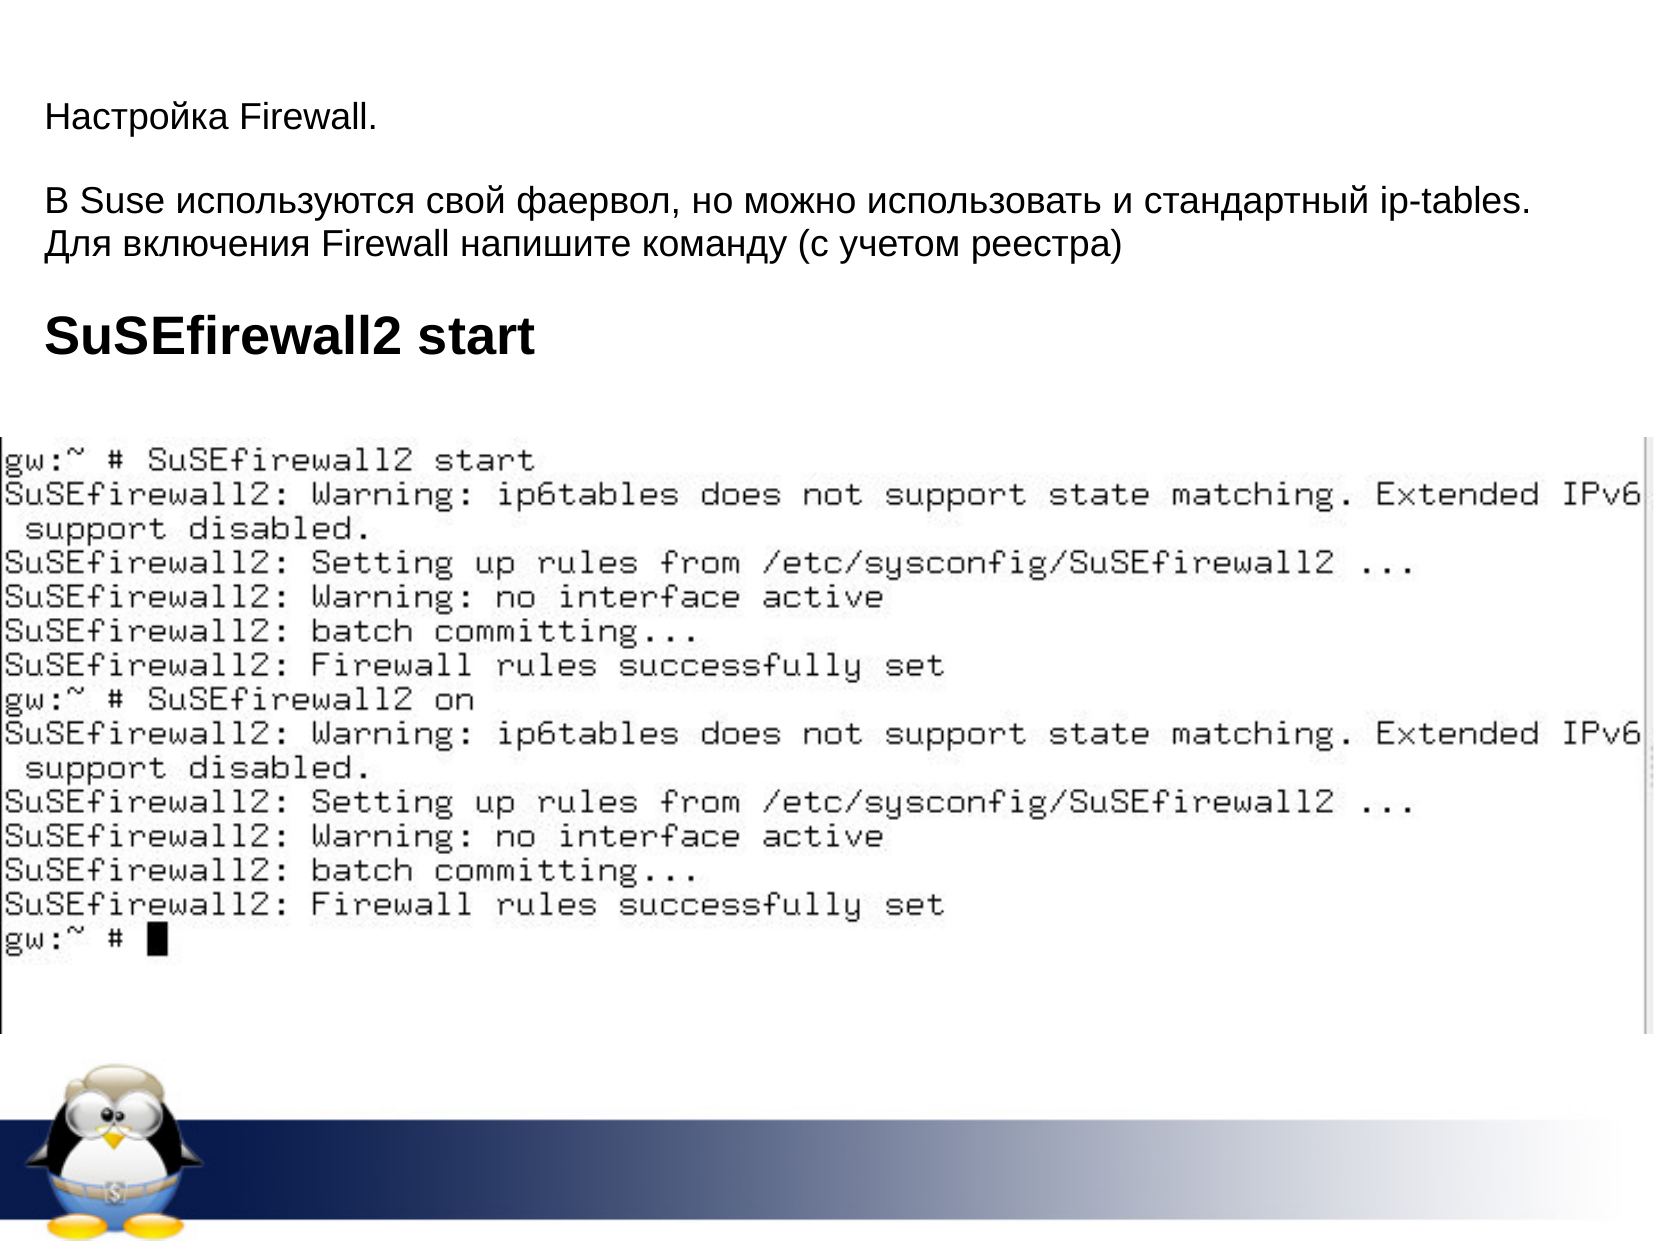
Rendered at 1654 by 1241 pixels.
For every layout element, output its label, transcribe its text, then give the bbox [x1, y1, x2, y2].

picture [0, 437, 1654, 1034]
picture [0, 1058, 1654, 1241]
text_box Настройка Firewall. В Suse используются свой фаервол, но можно использовать и стандартный ip-tables. Для включения Firewall напишите команду (с учетом реестра) SuSEfirewall2 start [29, 88, 1547, 376]
